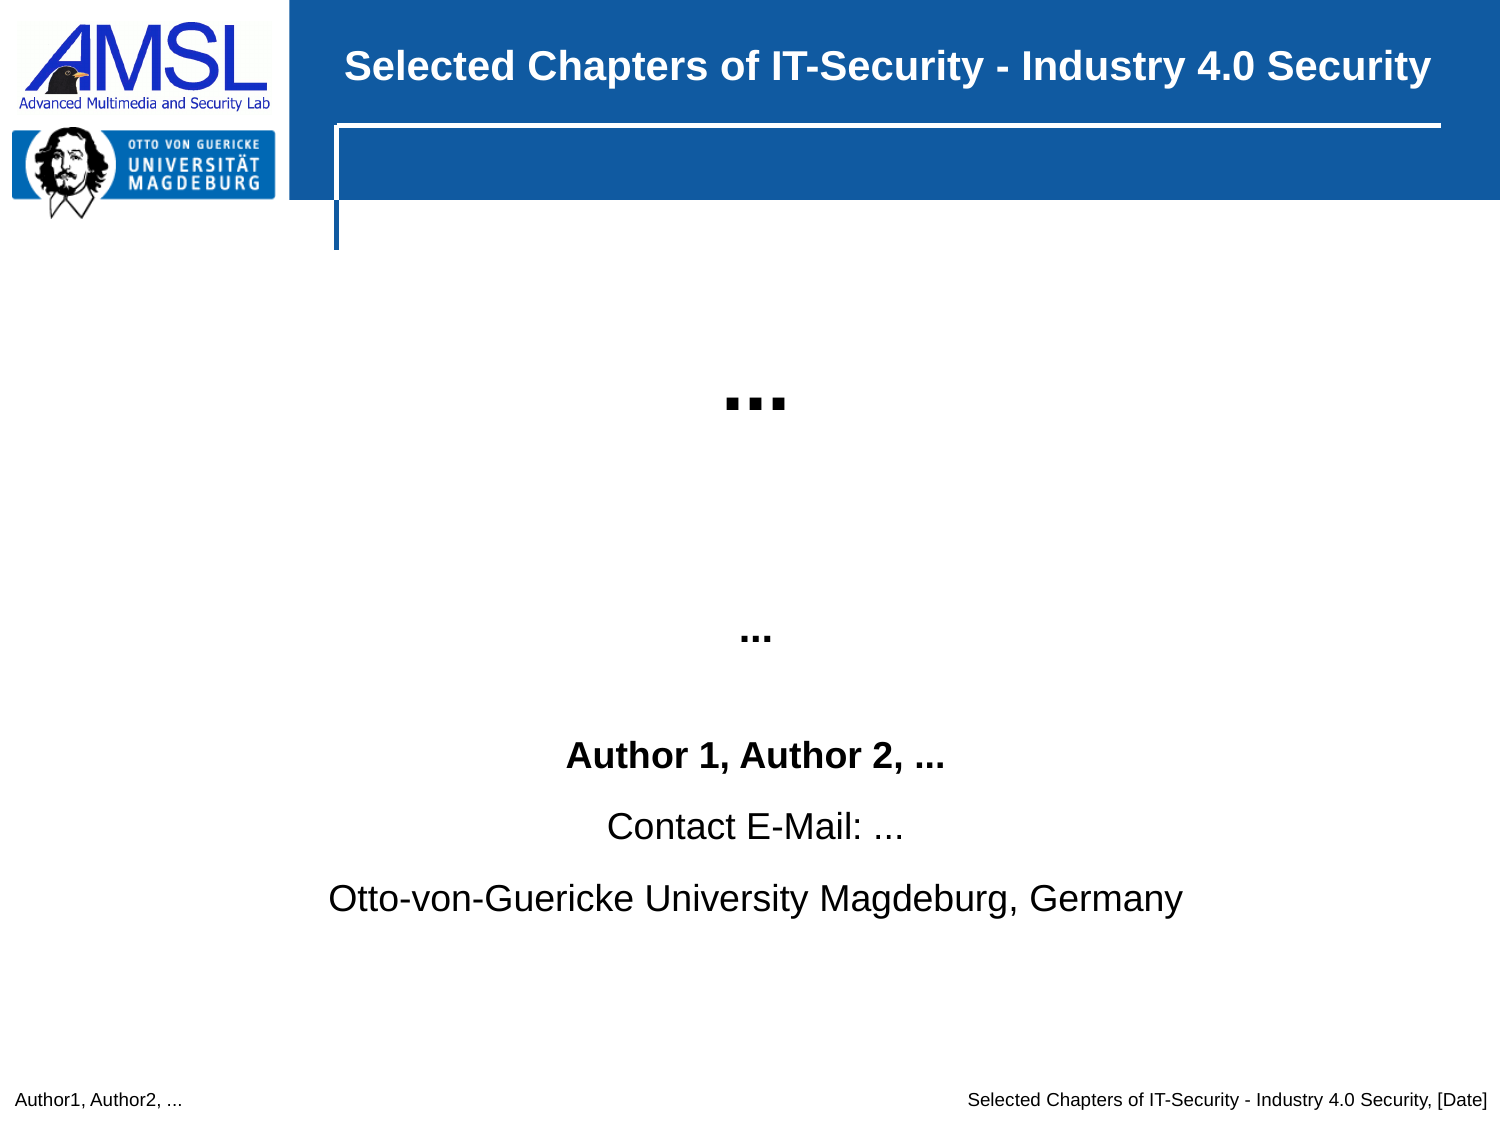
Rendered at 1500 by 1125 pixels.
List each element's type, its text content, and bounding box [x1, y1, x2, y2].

picture [17, 21, 272, 115]
picture [12, 127, 276, 219]
list ... Author 1, Author 2, ... Contact E-Mail: ... Otto-von-Guericke University Magdeburg, Germany [70, 519, 1441, 1004]
title ... [70, 261, 1441, 503]
